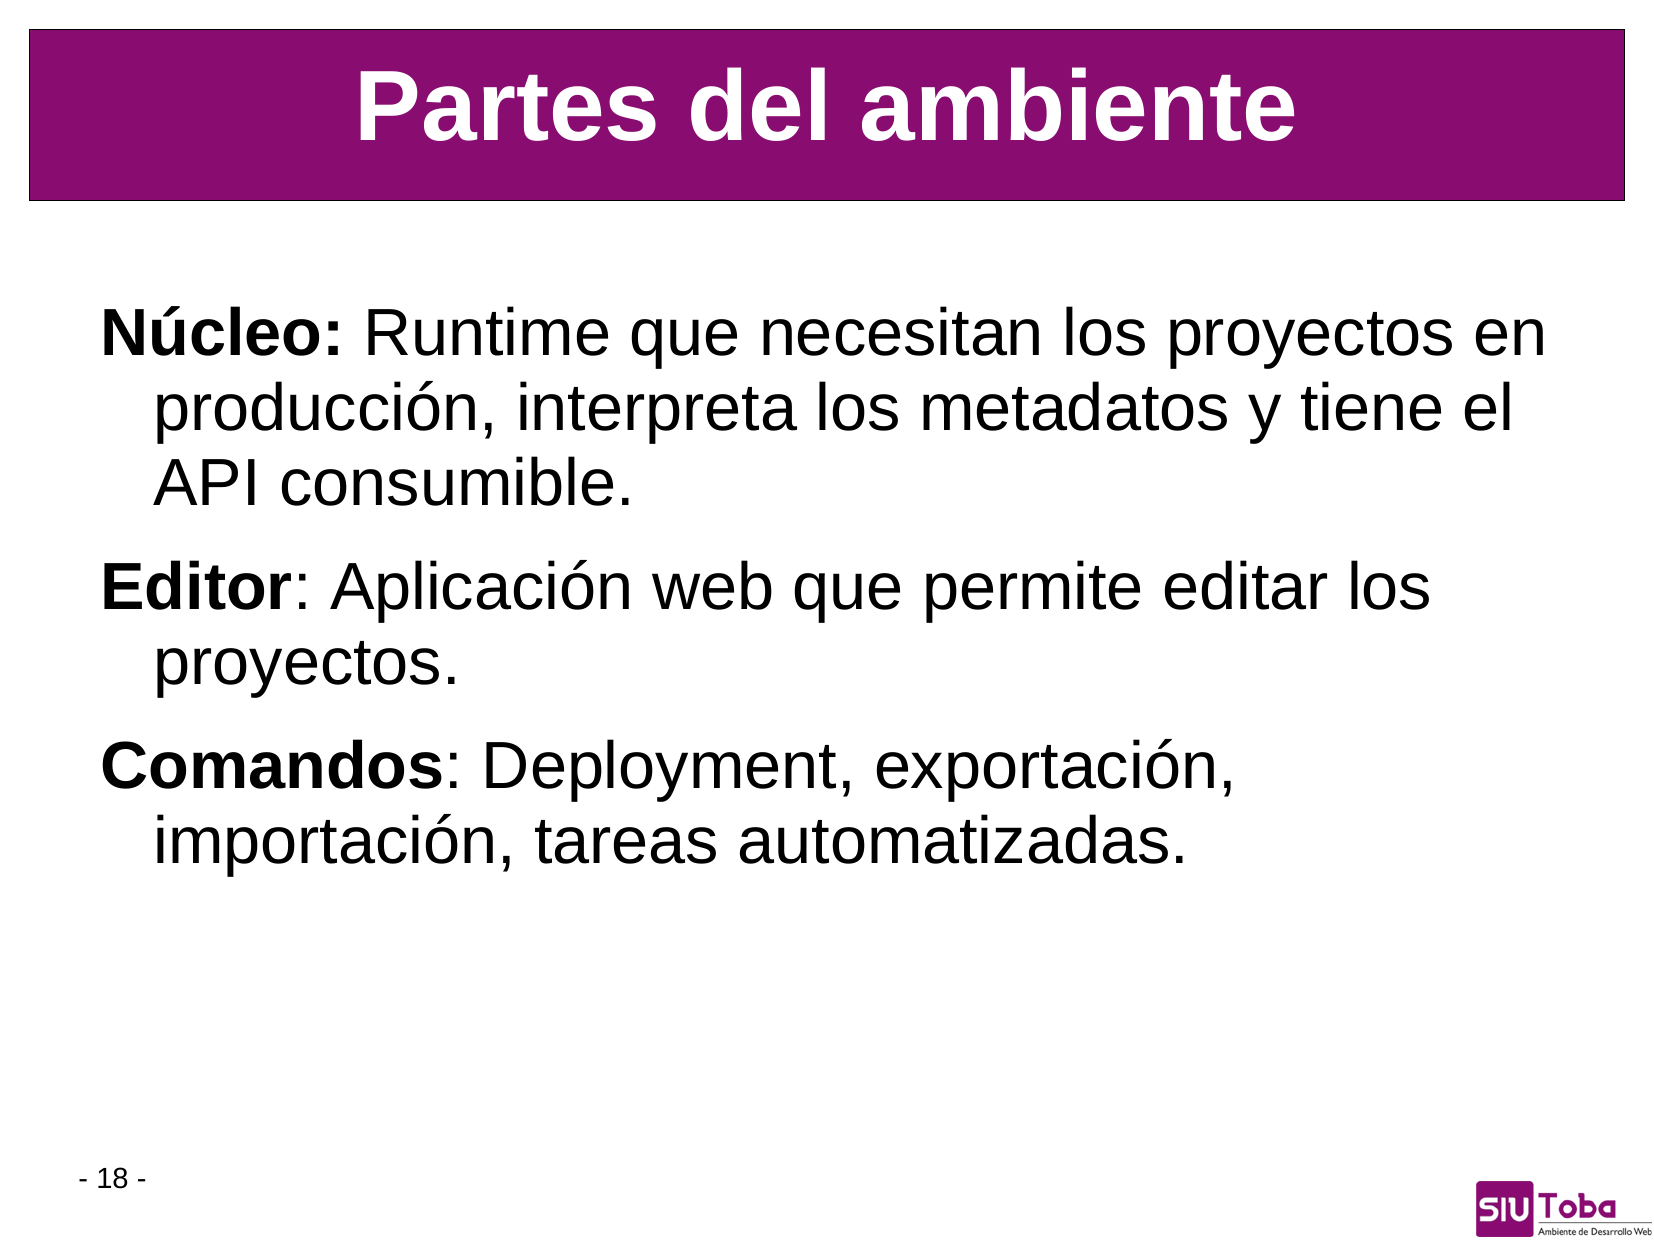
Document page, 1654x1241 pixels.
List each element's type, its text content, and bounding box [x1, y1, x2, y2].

title Partes del ambiente [59, 47, 1595, 166]
picture [1476, 1181, 1652, 1237]
list Núcleo: Runtime que necesitan los proyectos en producción, interpreta los metadatos y tiene el API consumible. Editor: Aplicación web que permite editar los proyectos. Comandos: Deployment, exportación, importación, tareas automatizadas. [82, 295, 1565, 1109]
